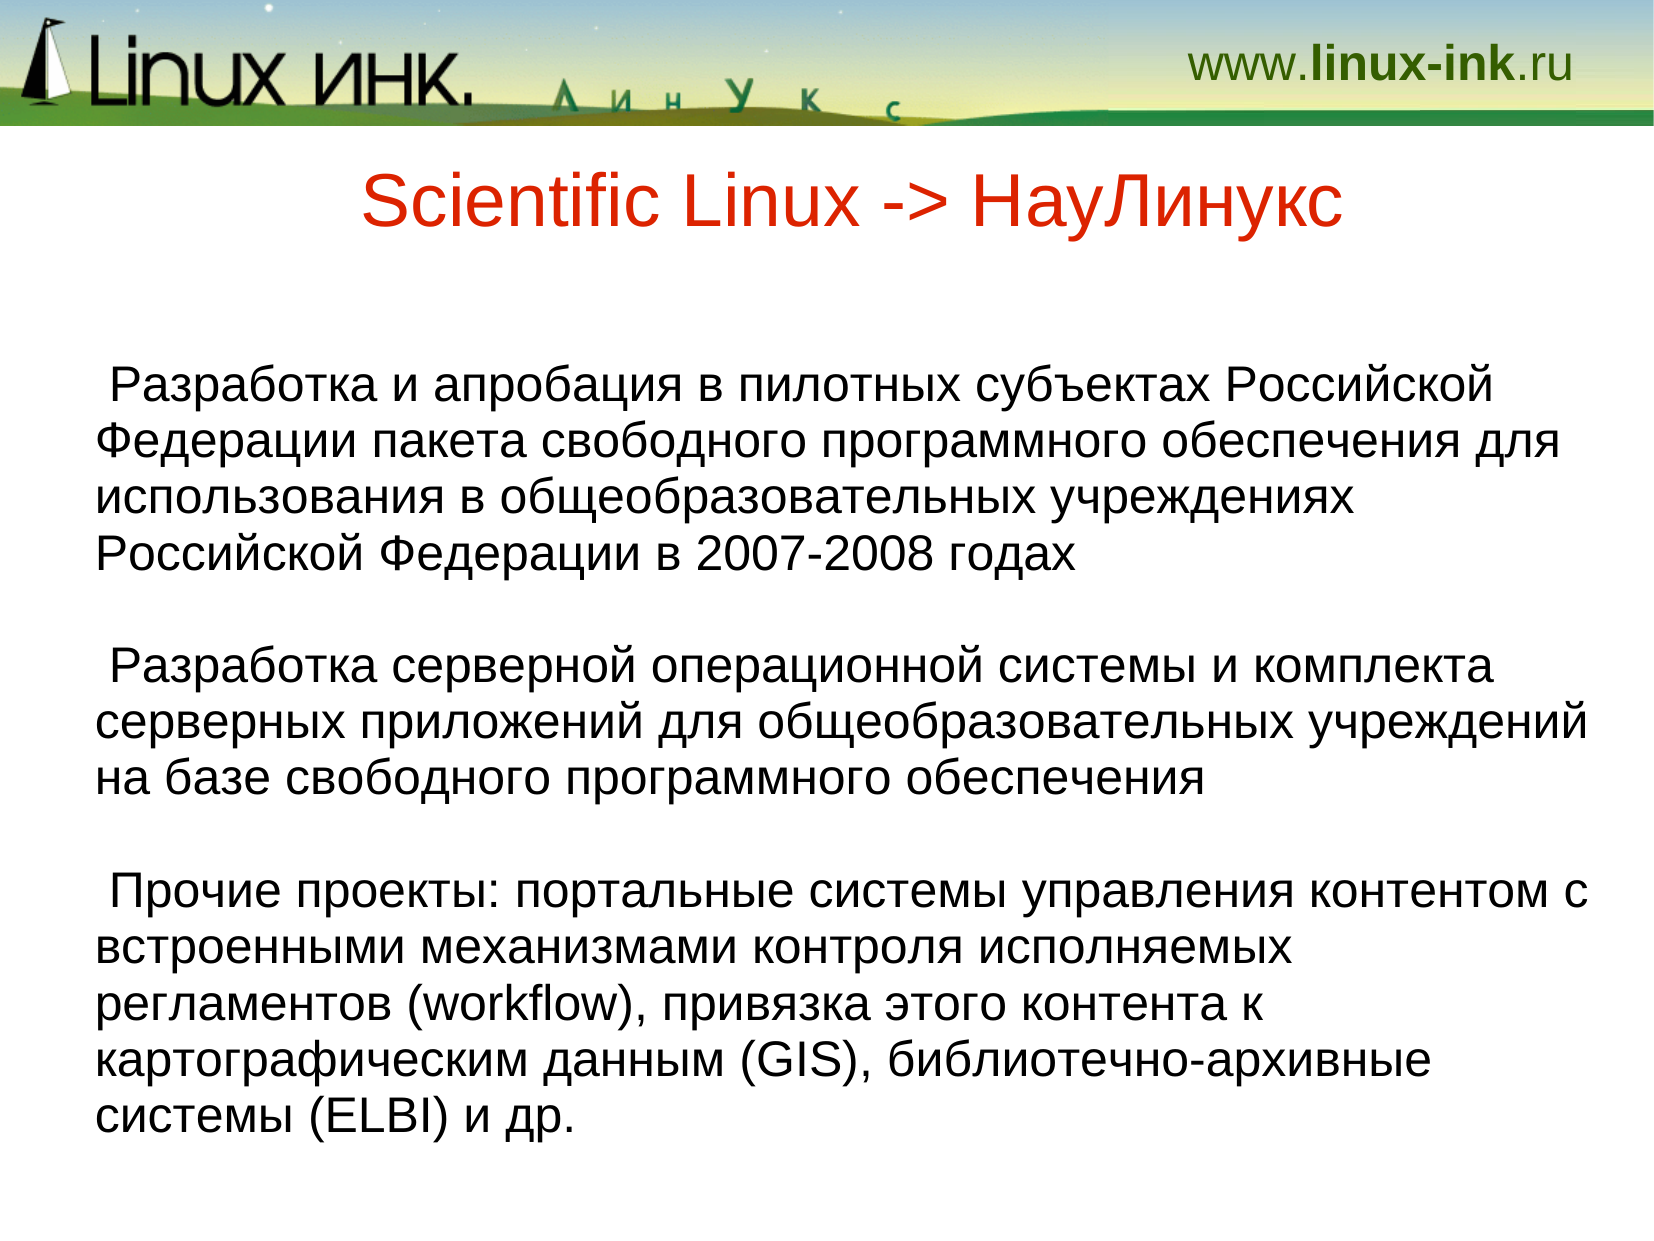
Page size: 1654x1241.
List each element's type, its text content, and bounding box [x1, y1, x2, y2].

title Scientific Linux -> НауЛинукс [138, 126, 1551, 276]
picture [0, 0, 1654, 126]
text_box Разработка и апробация в пилотных субъектах Российской Федерации пакета свободного программного обеспечения для использования в общеобразовательных учреждениях Российской Федерации в 2007-2008 годах Разработка серверной операционной системы и комплекта серверных приложений для общеобразовательных учреждений на базе свободного программного обеспечения Прочие проекты: портальные системы управления контентом с встроенными механизмами контроля исполняемых регламентов (workflow), привязка этого контента к картографическим данным (GIS), библиотечно-архивные системы (ELBI) и др. [94, 355, 1601, 1143]
